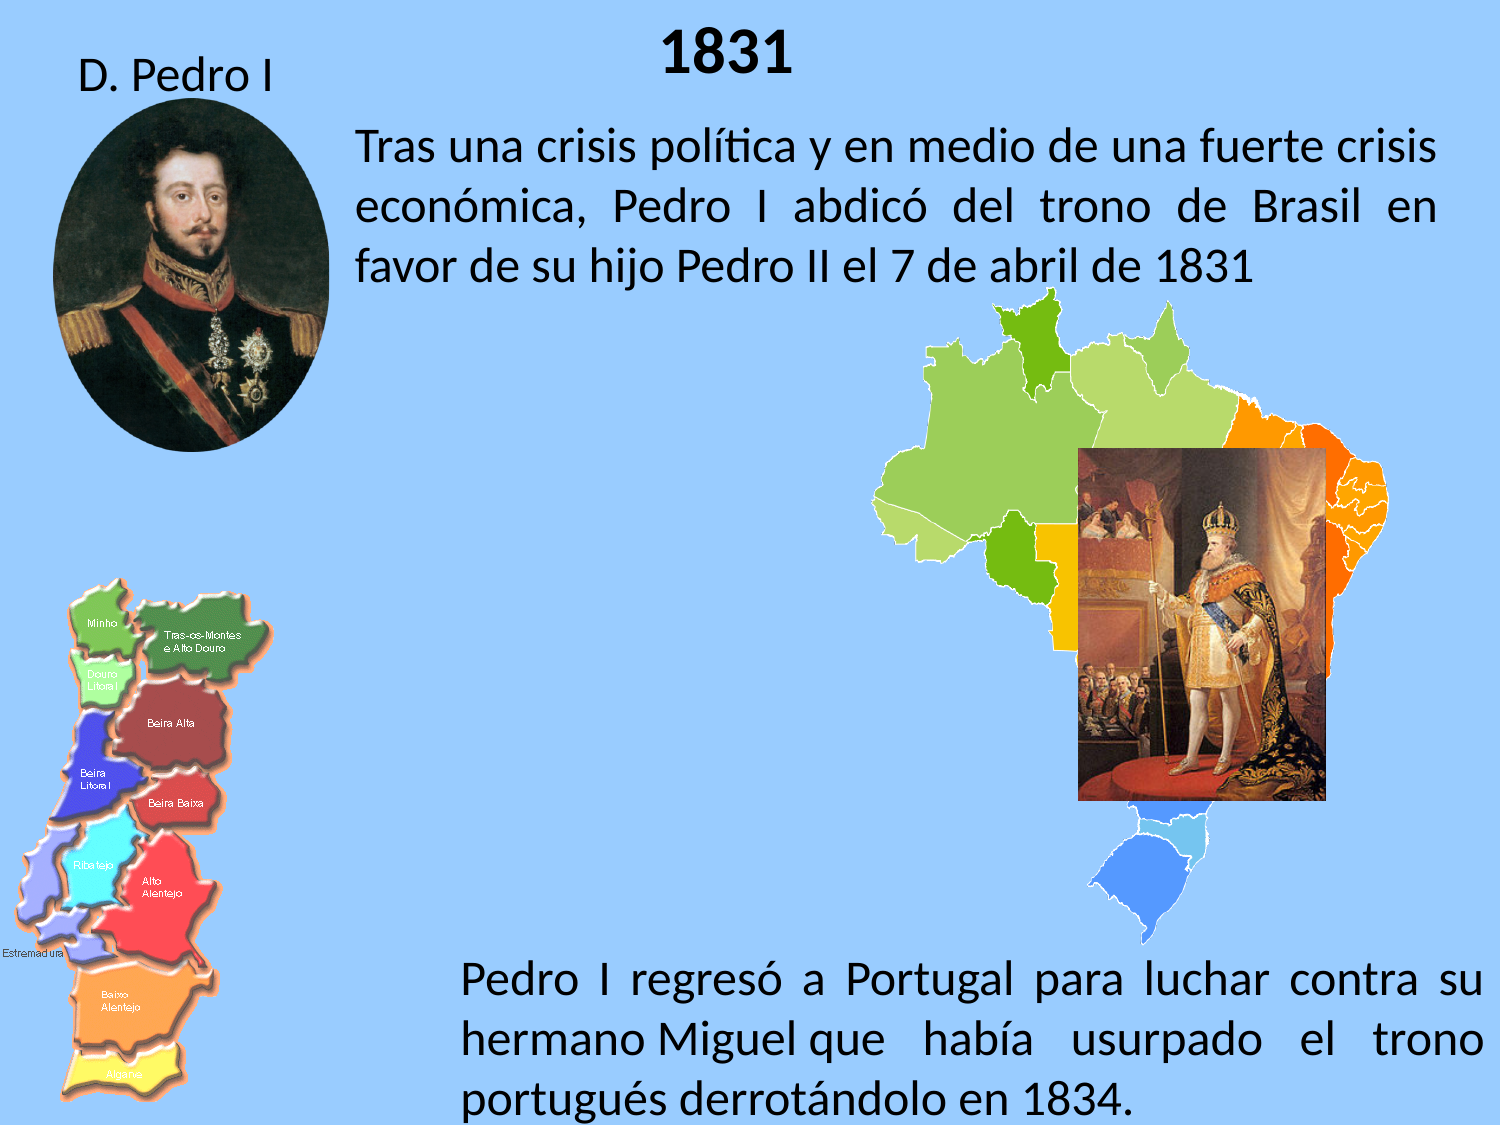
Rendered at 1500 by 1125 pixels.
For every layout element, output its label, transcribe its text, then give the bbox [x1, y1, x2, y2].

picture [855, 281, 1468, 937]
text_box D. Pedro I [46, 33, 305, 116]
text_box Tras una crisis política y en medio de una fuerte crisis económica, Pedro I abdicó del trono de Brasil en favor de su hijo Pedro II el 7 de abril de 1831 [339, 105, 1454, 328]
picture [52, 97, 330, 452]
title 1831 [597, 0, 856, 105]
picture [0, 574, 274, 1102]
text_box Pedro I regresó a Portugal para luchar contra su hermano Miguel que había usurpado el trono portugués derrotándolo en 1834. [445, 937, 1500, 1125]
